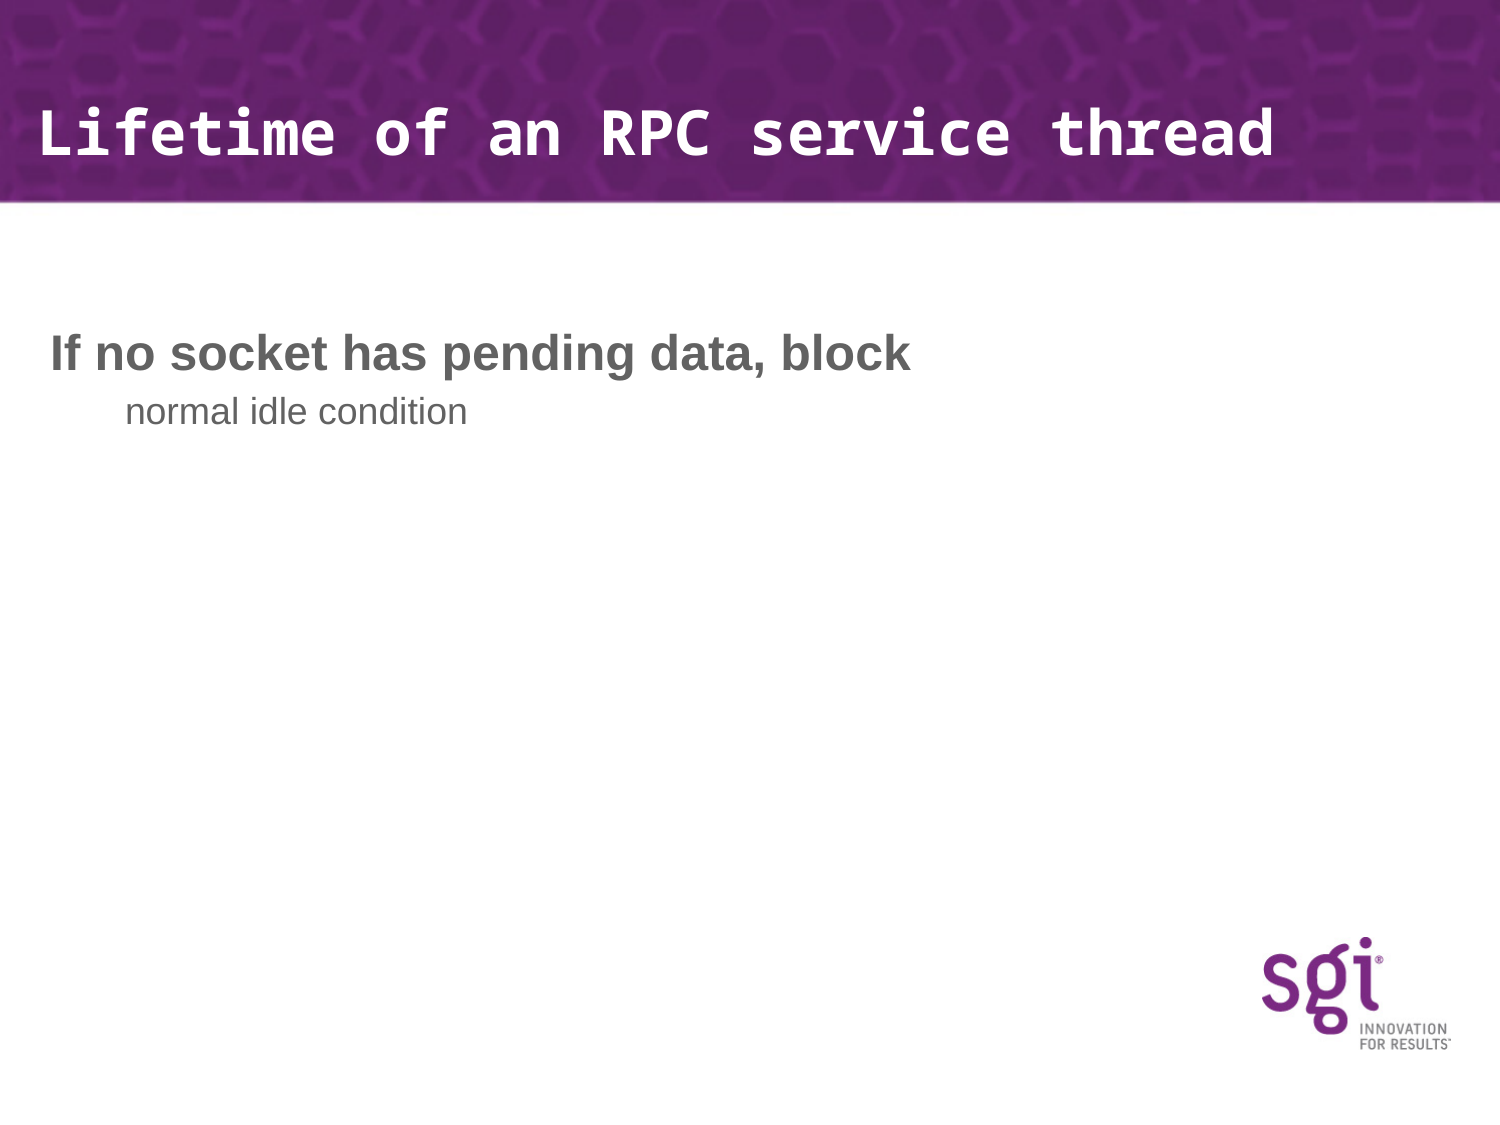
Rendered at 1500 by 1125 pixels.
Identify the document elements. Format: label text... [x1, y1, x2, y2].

list If no socket has pending data, block normal idle condition [50, 324, 1326, 848]
title Lifetime of an RPC service thread [37, 37, 1313, 226]
picture [0, 0, 1500, 1050]
